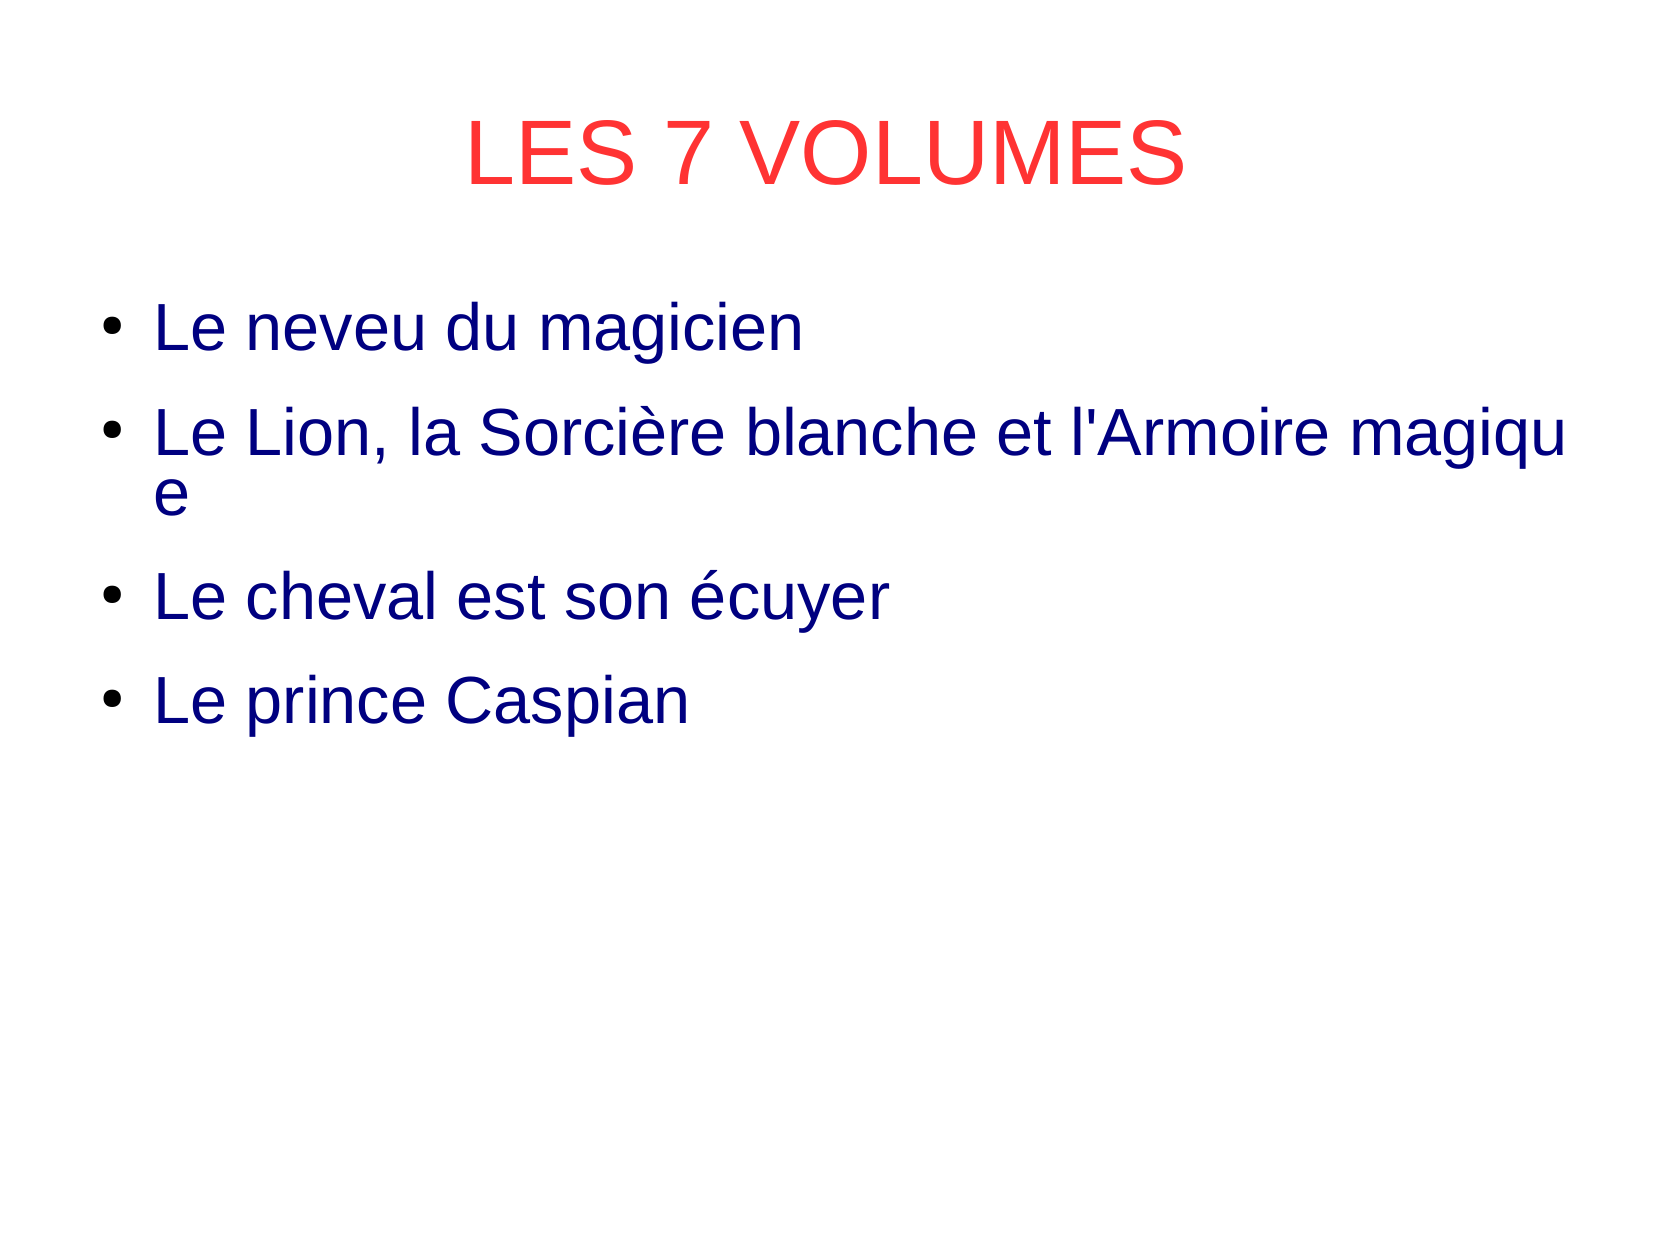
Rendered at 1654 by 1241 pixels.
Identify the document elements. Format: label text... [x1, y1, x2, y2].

title LES 7 VOLUMES [82, 49, 1571, 257]
list Le neveu du magicien Le Lion, la Sorcière blanche et l'Armoire magique Le cheval est son écuyer Le prince Caspian [82, 290, 1571, 1109]
